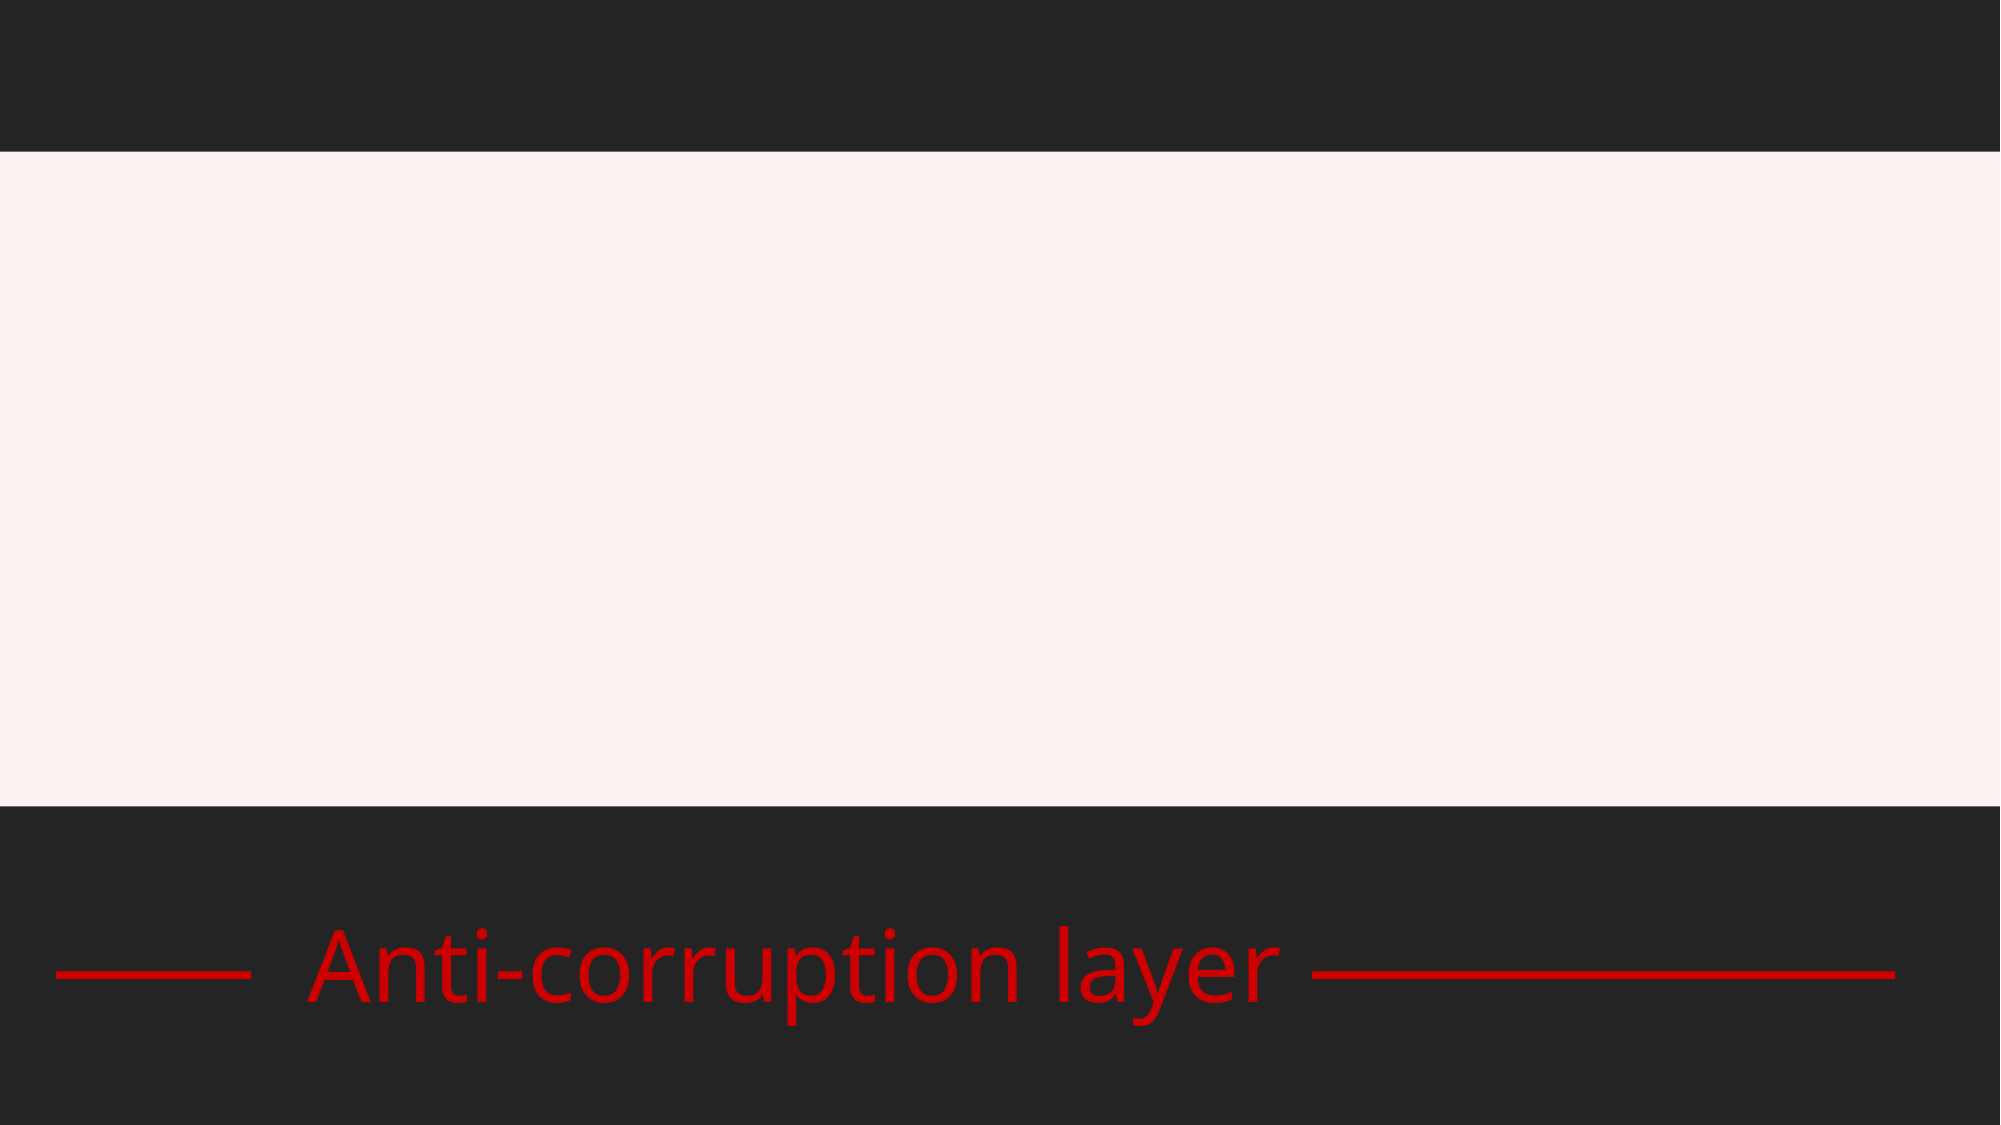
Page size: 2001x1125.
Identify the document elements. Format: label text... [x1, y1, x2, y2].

text_box [0, 0, 2000, 1125]
text_box ---------------- Anti-corruption layer -------------------------------------------------- [37, 894, 1963, 1032]
